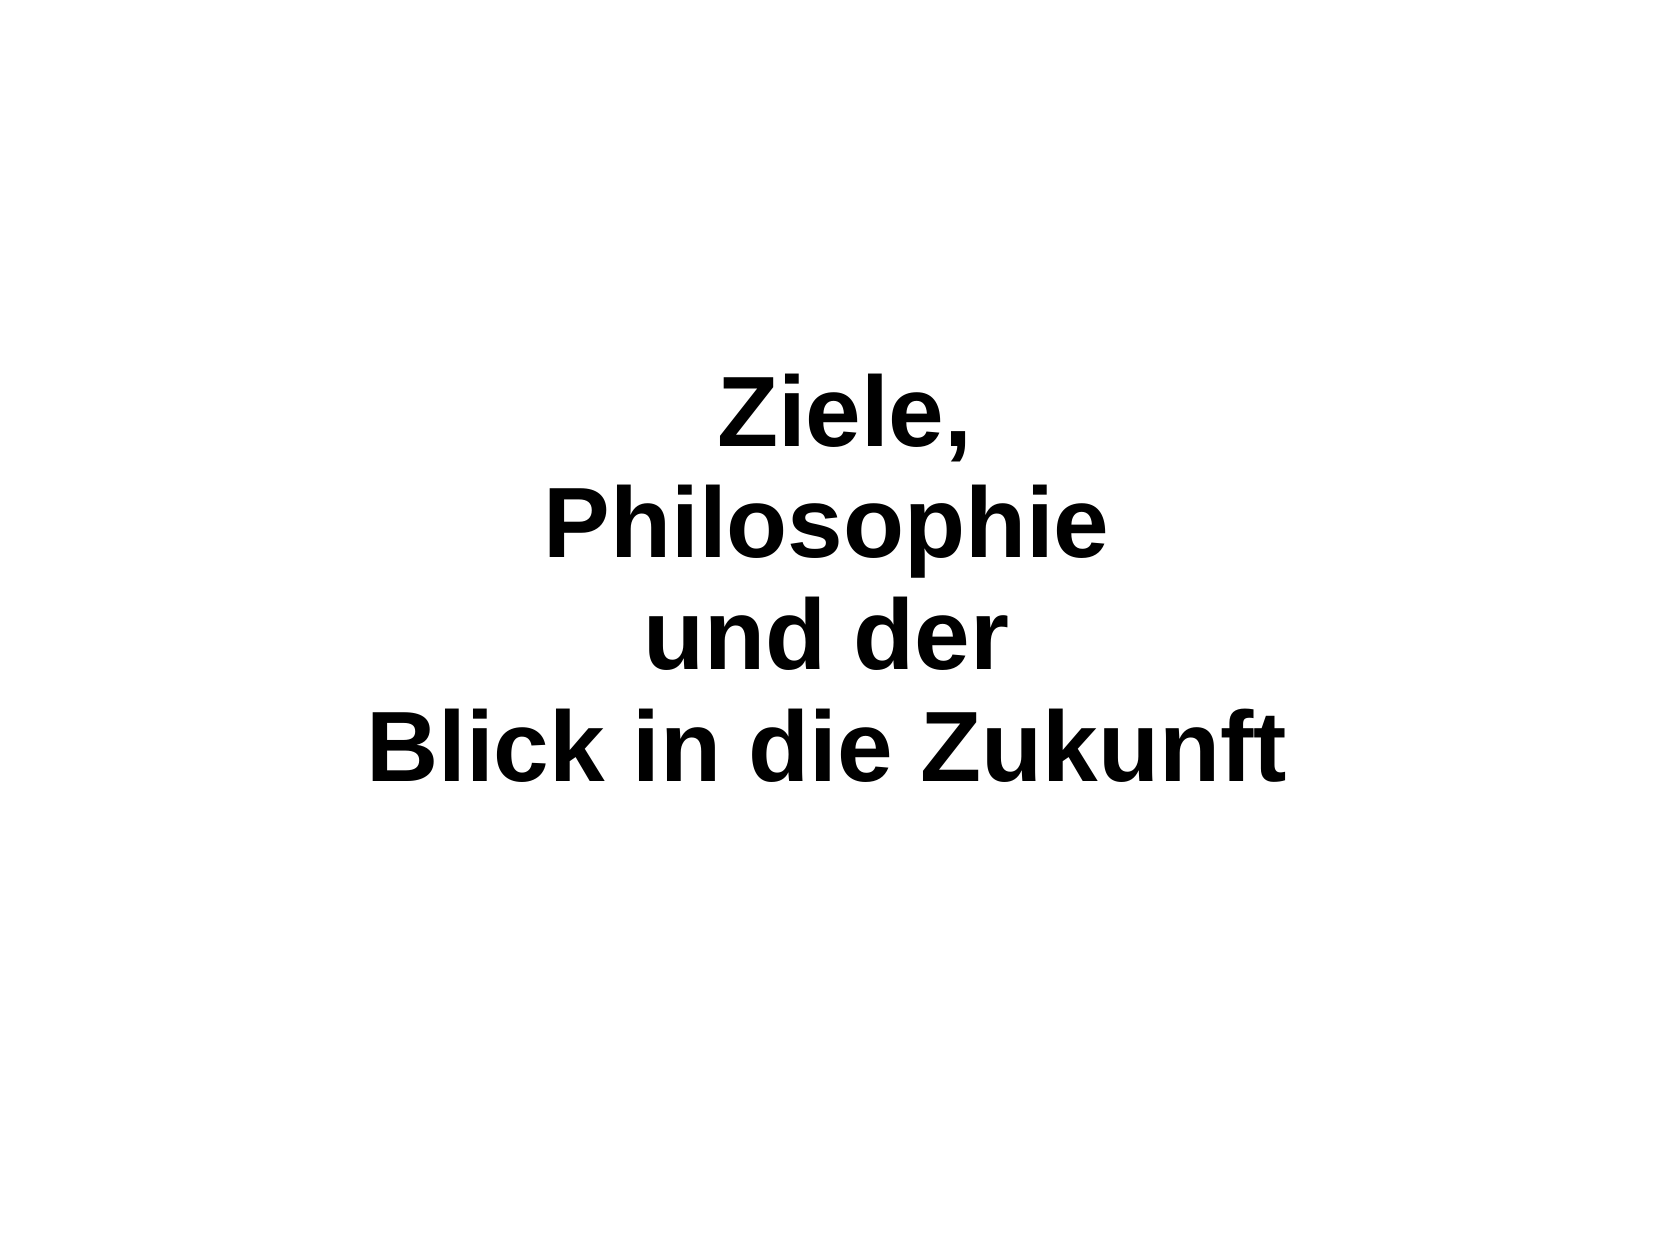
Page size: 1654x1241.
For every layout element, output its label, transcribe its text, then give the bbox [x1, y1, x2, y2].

subtitle Ziele, Philosophie und der Blick in die Zukunft [82, 49, 1571, 1109]
